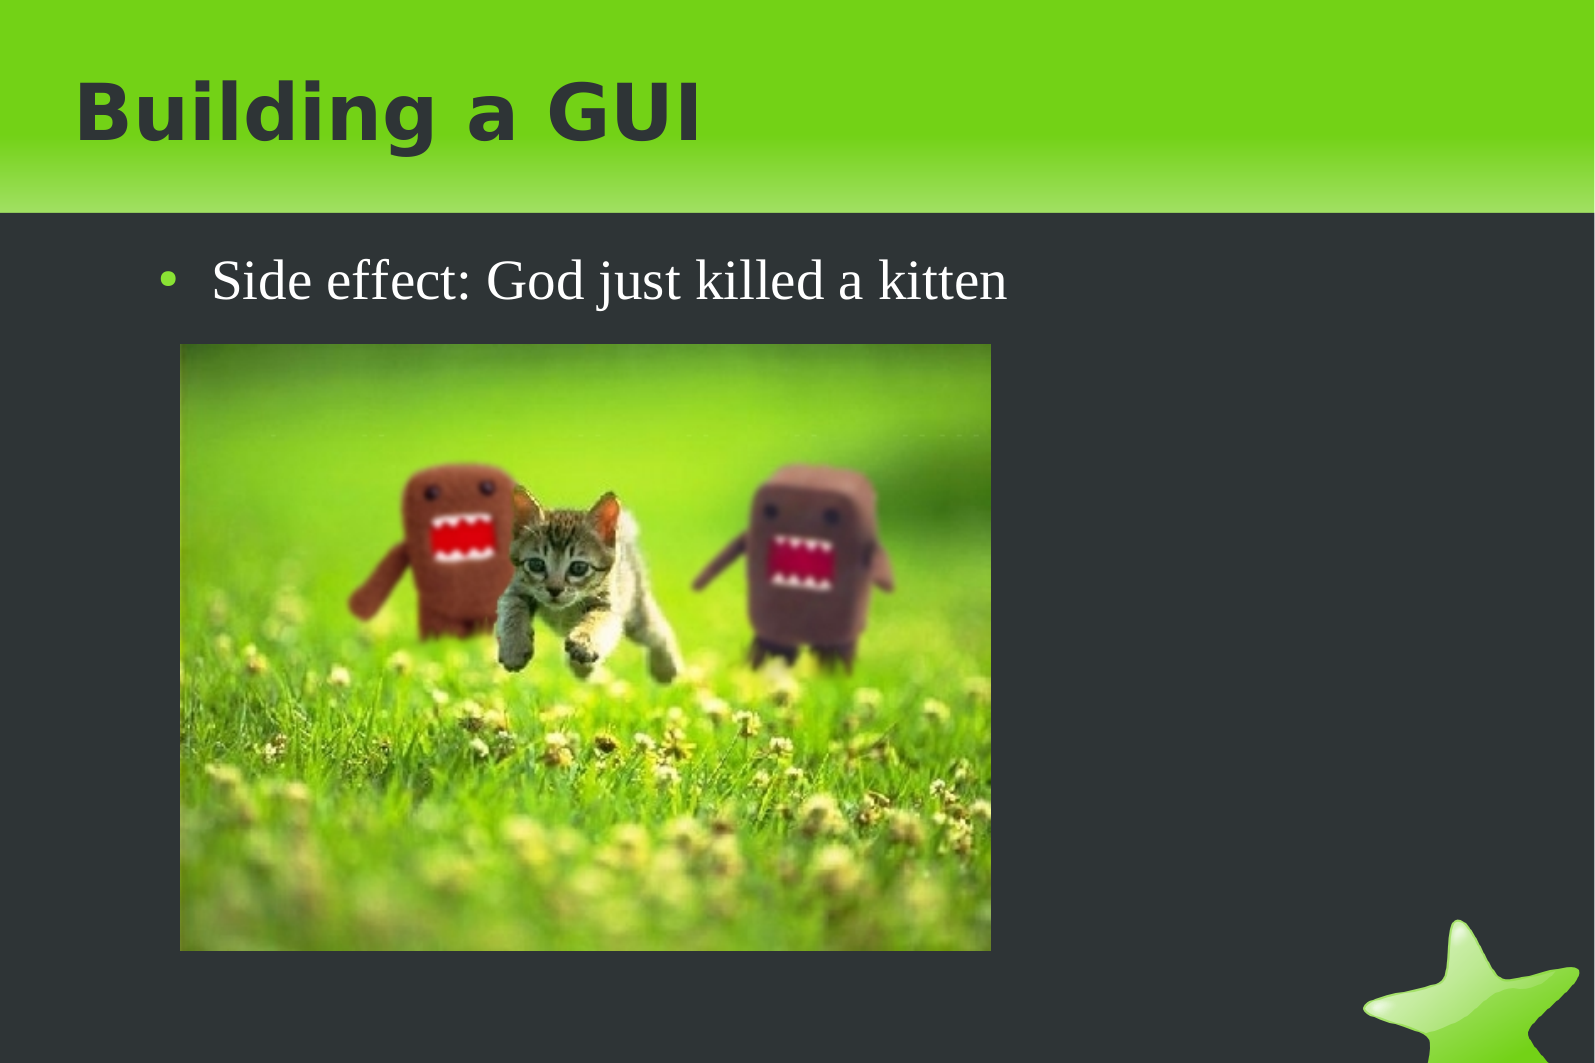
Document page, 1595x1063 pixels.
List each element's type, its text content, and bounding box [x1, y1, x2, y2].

picture [0, 0, 1595, 1063]
list Side effect: God just killed a kitten [79, 248, 1515, 951]
title Building a GUI [74, 25, 1510, 203]
